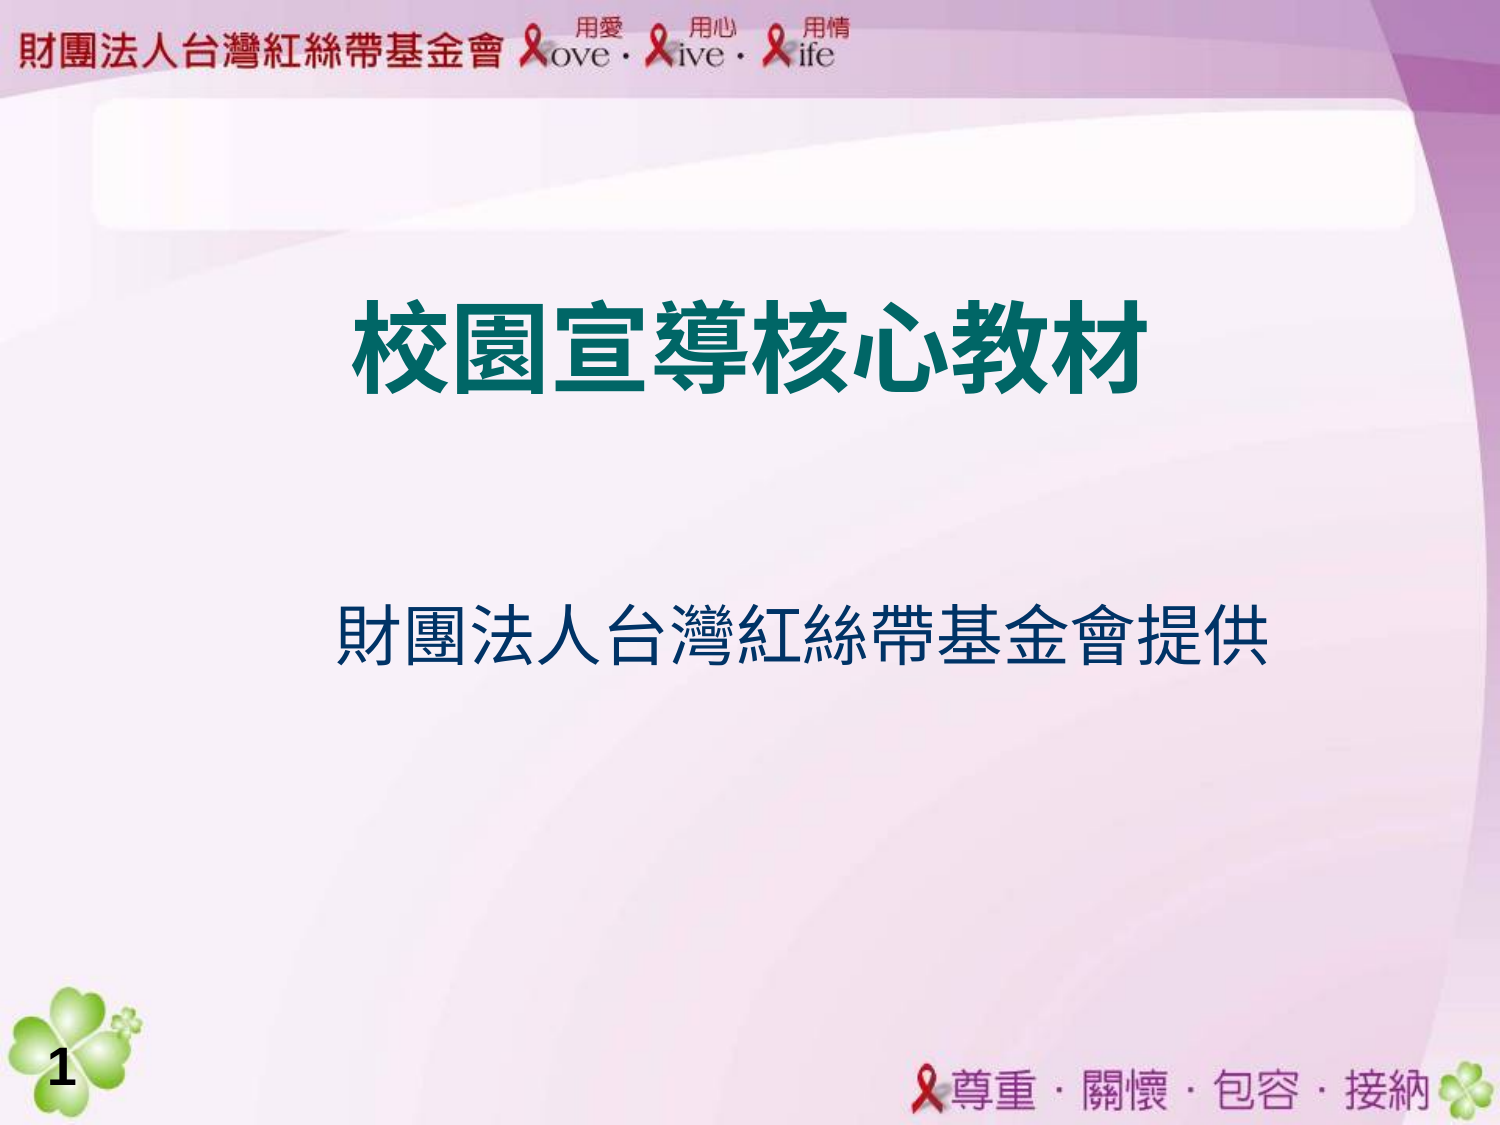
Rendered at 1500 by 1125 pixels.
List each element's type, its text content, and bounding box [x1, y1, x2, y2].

text_box <編號> [13, 1023, 111, 1105]
subtitle 財團法人台灣紅絲帶基金會提供 [253, 586, 1353, 799]
title 校園宣導核心教材 [335, 266, 1259, 415]
picture [0, 0, 1500, 1125]
